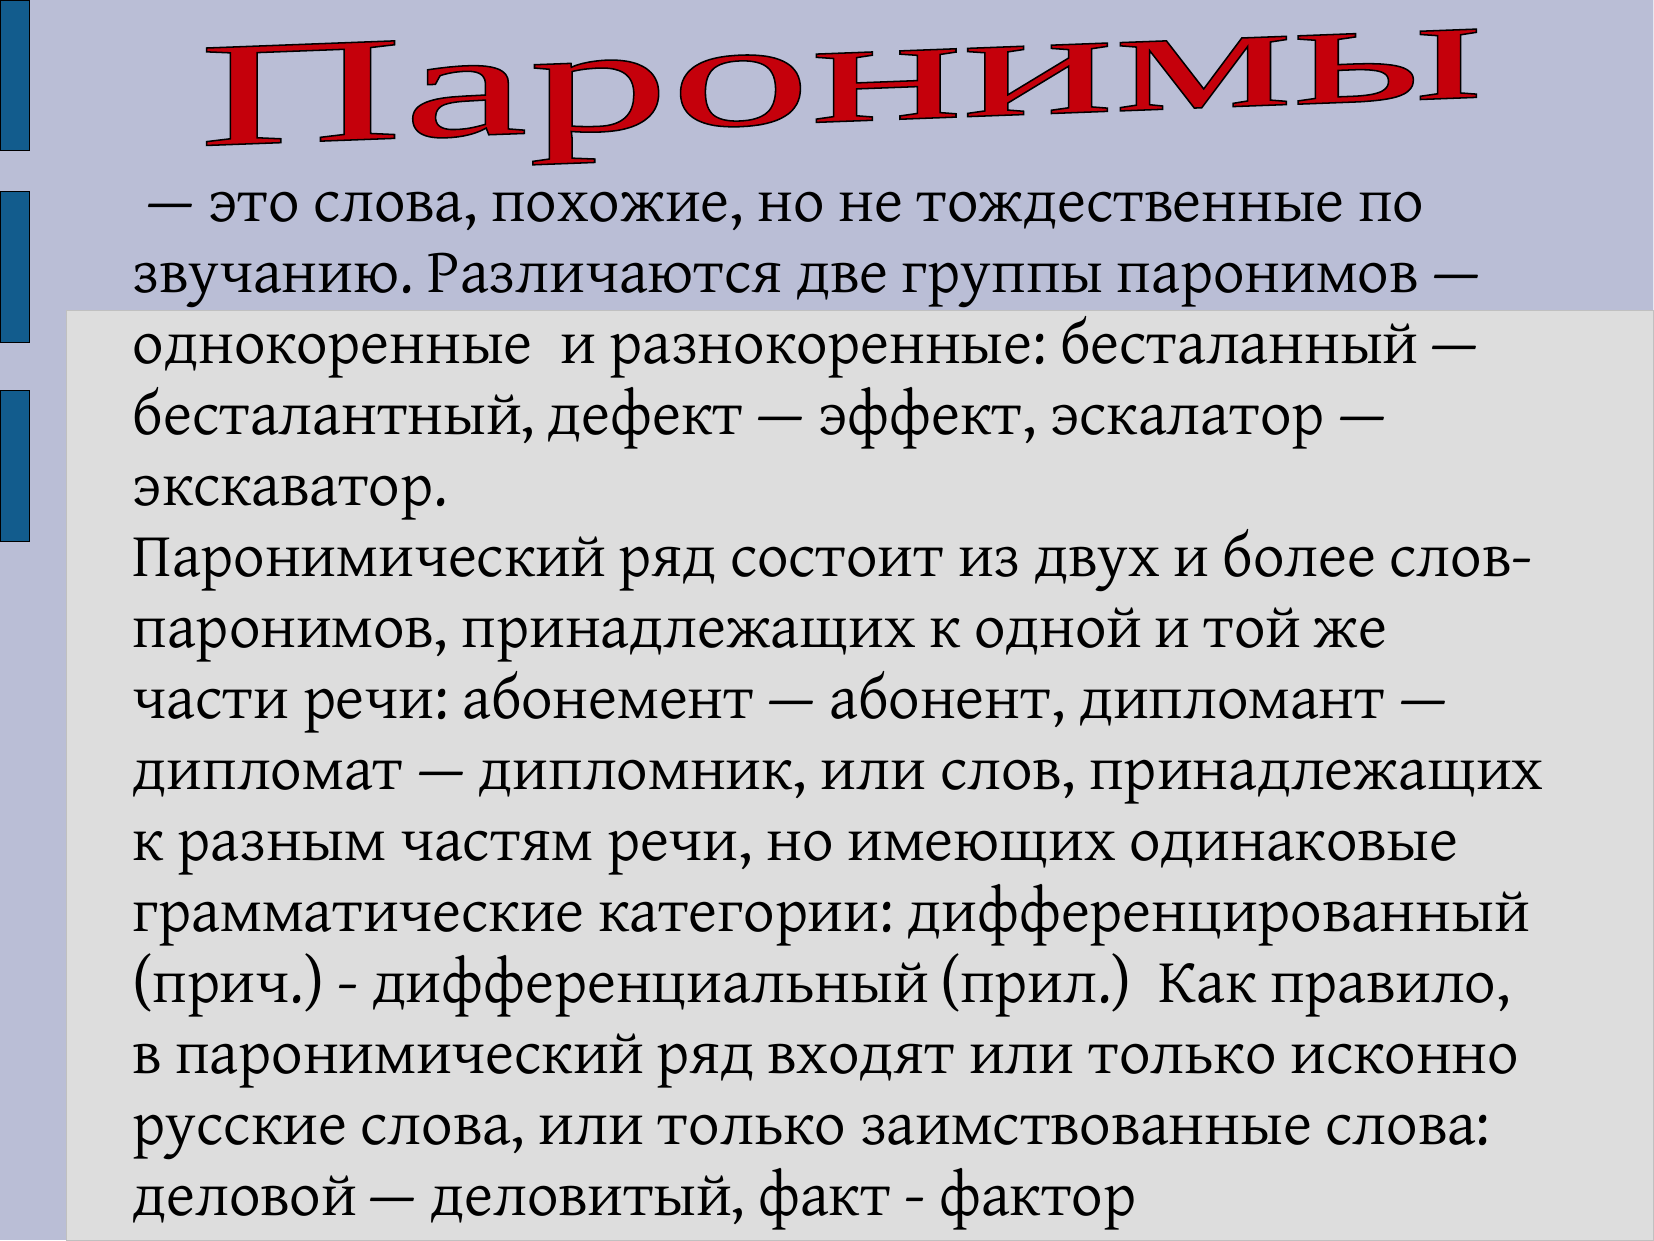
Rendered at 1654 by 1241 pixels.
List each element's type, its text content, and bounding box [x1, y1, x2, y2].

text_box Паронимы [1120, 36, 1287, 111]
text_box Паронимы [967, 43, 1108, 117]
text_box Паронимы [680, 54, 801, 127]
text_box Паронимы [1420, 29, 1477, 100]
text_box — это слова, похожие, но не тождественные по звучанию. Различаются две группы паронимов — однокоренные и разнокоренные: бесталанный — бесталантный, дефект — эффект, эскалатор — экскаватор. Паронимический ряд состоит из двух и более слов-паронимов, принадлежащих к одной и той же части речи: абонемент — абонент, дипломант — дипломат — дипломник, или слов, принадлежащих к разным частям речи, но имеющих одинаковые грамматические категории: дифференцированный (прич.) - дифференциальный (прил.) Как правило, в паронимический ряд входят или только исконно русские слова, или только заимствованные слова: деловой — деловитый, факт - фактор [118, 160, 1565, 1241]
text_box Паронимы [412, 65, 525, 138]
text_box Паронимы [816, 48, 956, 123]
text_box Паронимы [1298, 33, 1414, 105]
text_box Паронимы [532, 60, 659, 165]
text_box Паронимы [206, 40, 395, 146]
